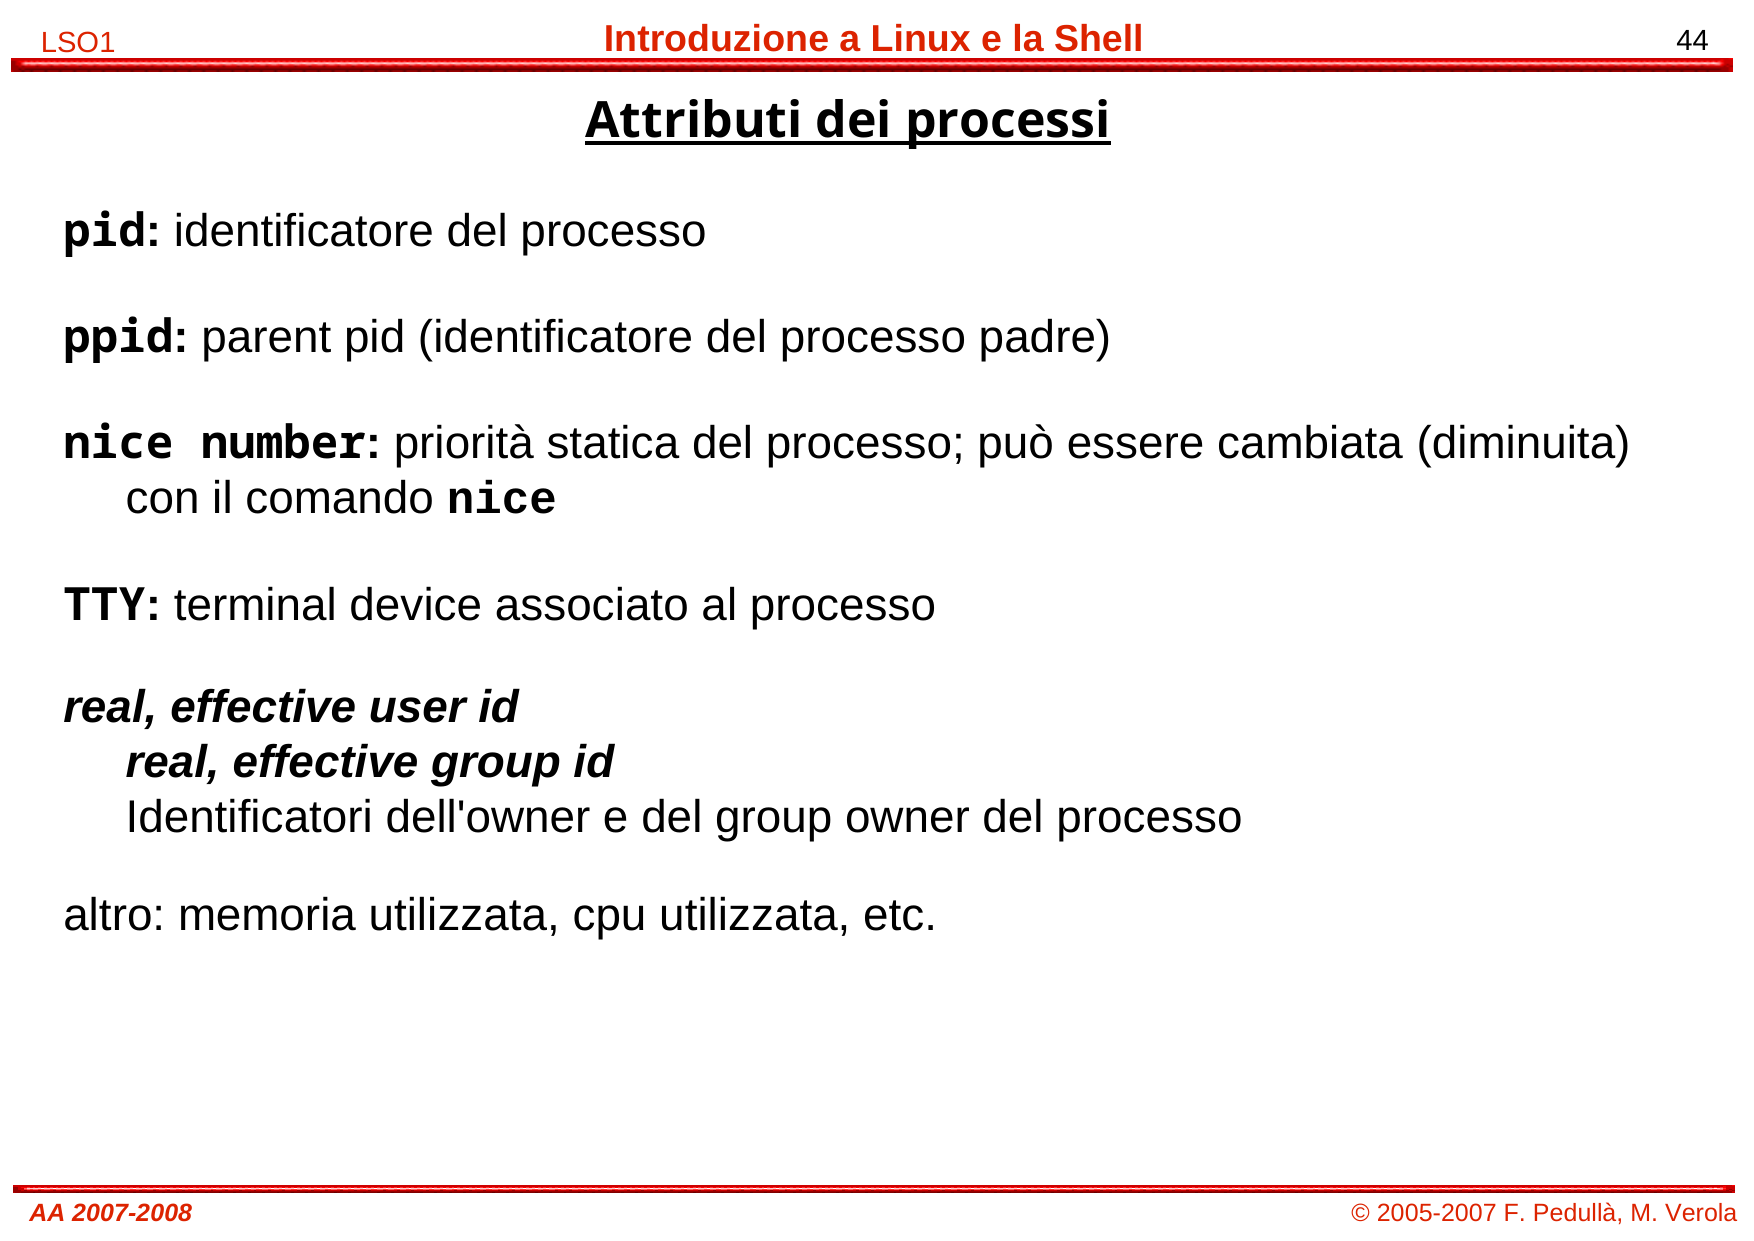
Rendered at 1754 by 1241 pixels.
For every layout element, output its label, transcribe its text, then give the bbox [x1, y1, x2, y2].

list pid: identificatore del processo ppid: parent pid (identificatore del processo padre) nice number: priorità statica del processo; può essere cambiata (diminuita) con il comando nice TTY: terminal device associato al processo real, effective user id real, effective group id Identificatori dell'owner e del group owner del processo altro: memoria utilizzata, cpu utilizzata, etc. [63, 197, 1701, 1077]
picture [11, 58, 1733, 72]
picture [13, 1185, 1735, 1193]
title Attributi dei processi [585, 72, 1168, 168]
